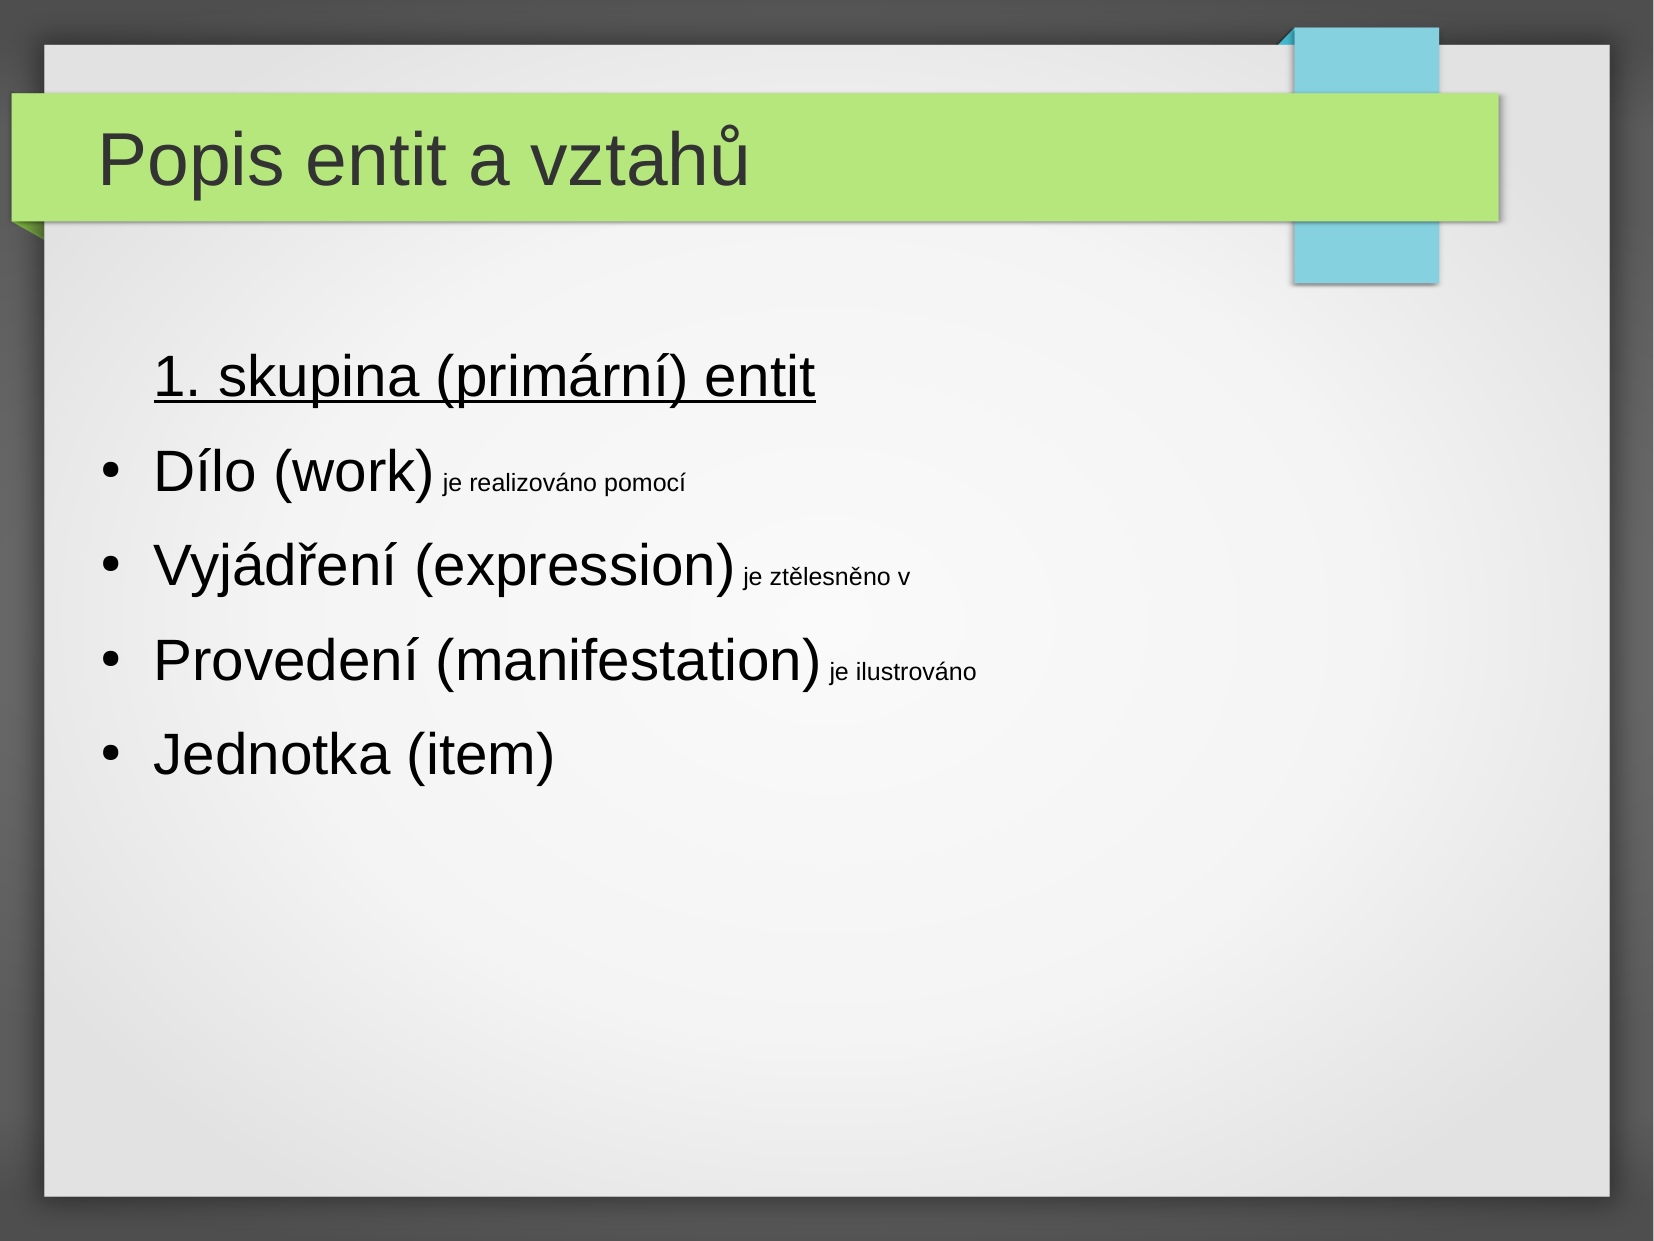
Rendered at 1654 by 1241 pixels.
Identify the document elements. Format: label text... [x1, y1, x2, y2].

list 1. skupina (primární) entit Dílo (work) je realizováno pomocí Vyjádření (expression) je ztělesněno v Provedení (manifestation) je ilustrováno Jednotka (item) [82, 343, 1538, 1063]
title Popis entit a vztahů [70, 106, 1229, 213]
picture [0, 0, 1654, 1241]
